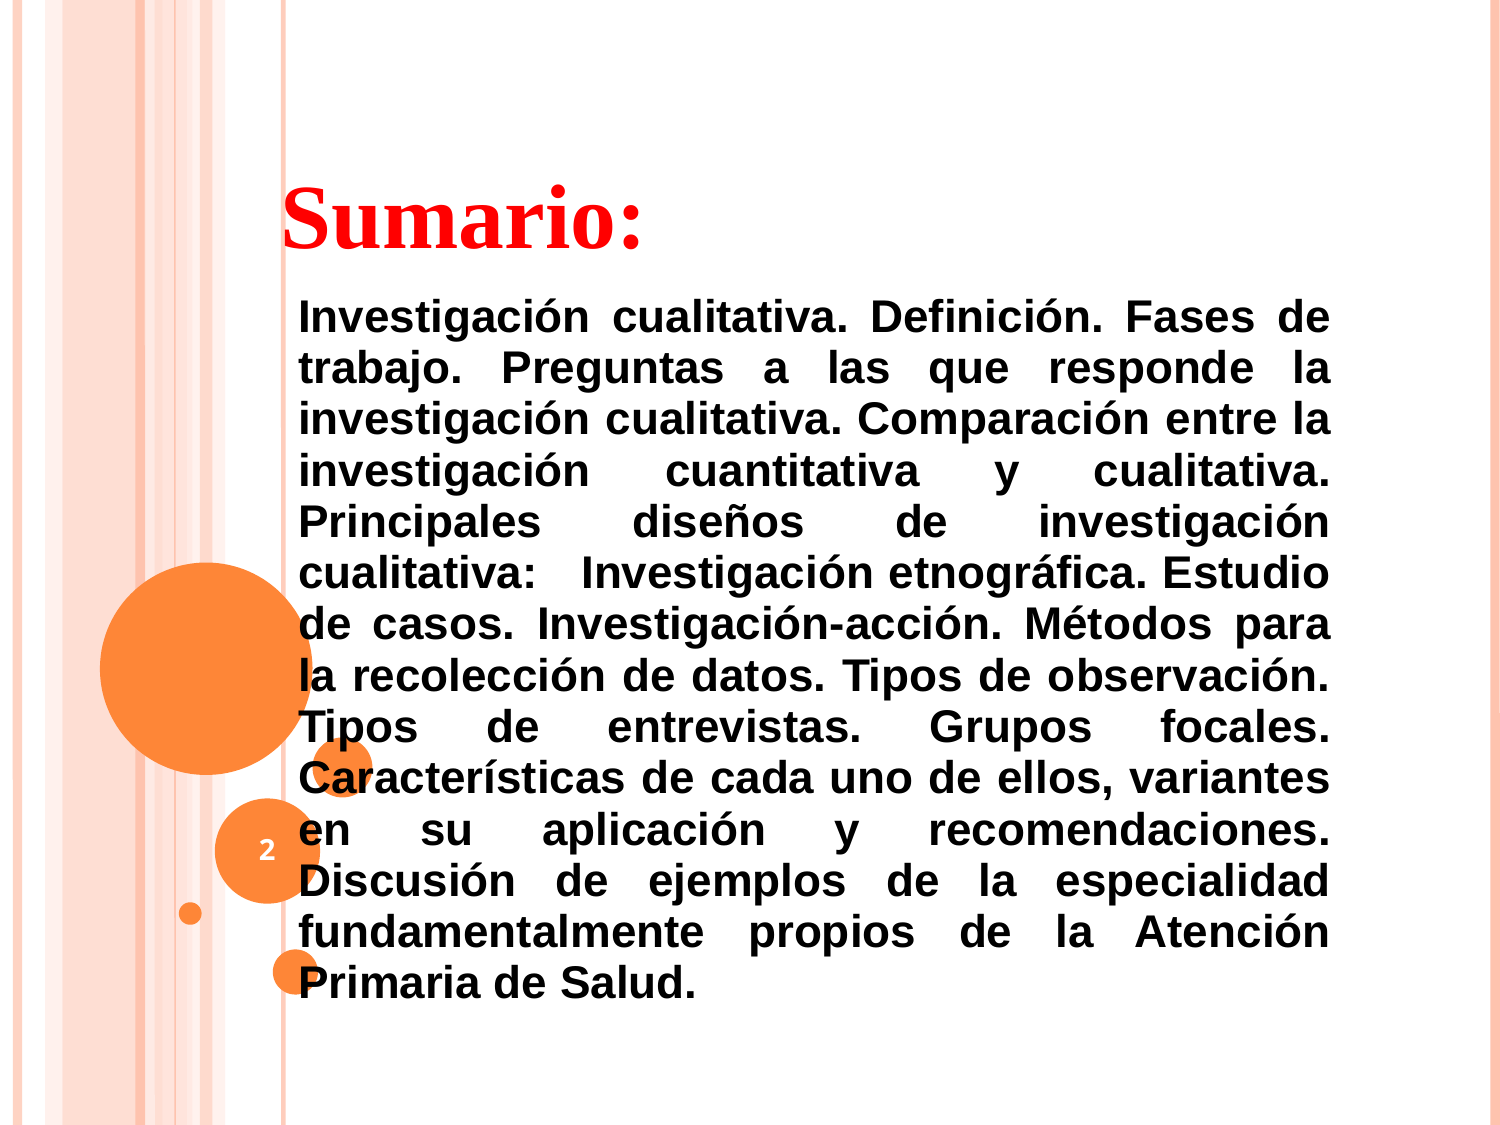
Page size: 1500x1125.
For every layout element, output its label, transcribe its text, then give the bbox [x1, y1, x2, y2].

text_box Sumario: [265, 148, 810, 275]
text_box Investigación cualitativa. Definición. Fases de trabajo. Preguntas a las que responde la investigación cualitativa. Comparación entre la investigación cuantitativa y cualitativa. Principales diseños de investigación cualitativa: Investigación etnográfica. Estudio de casos. Investigación-acción. Métodos para la recolección de datos. Tipos de observación. Tipos de entrevistas. Grupos focales. Características de cada uno de ellos, variantes en su aplicación y recomendaciones. Discusión de ejemplos de la especialidad fundamentalmente propios de la Atención Primaria de Salud. [283, 283, 1347, 1016]
text_box <número> [217, 808, 283, 894]
